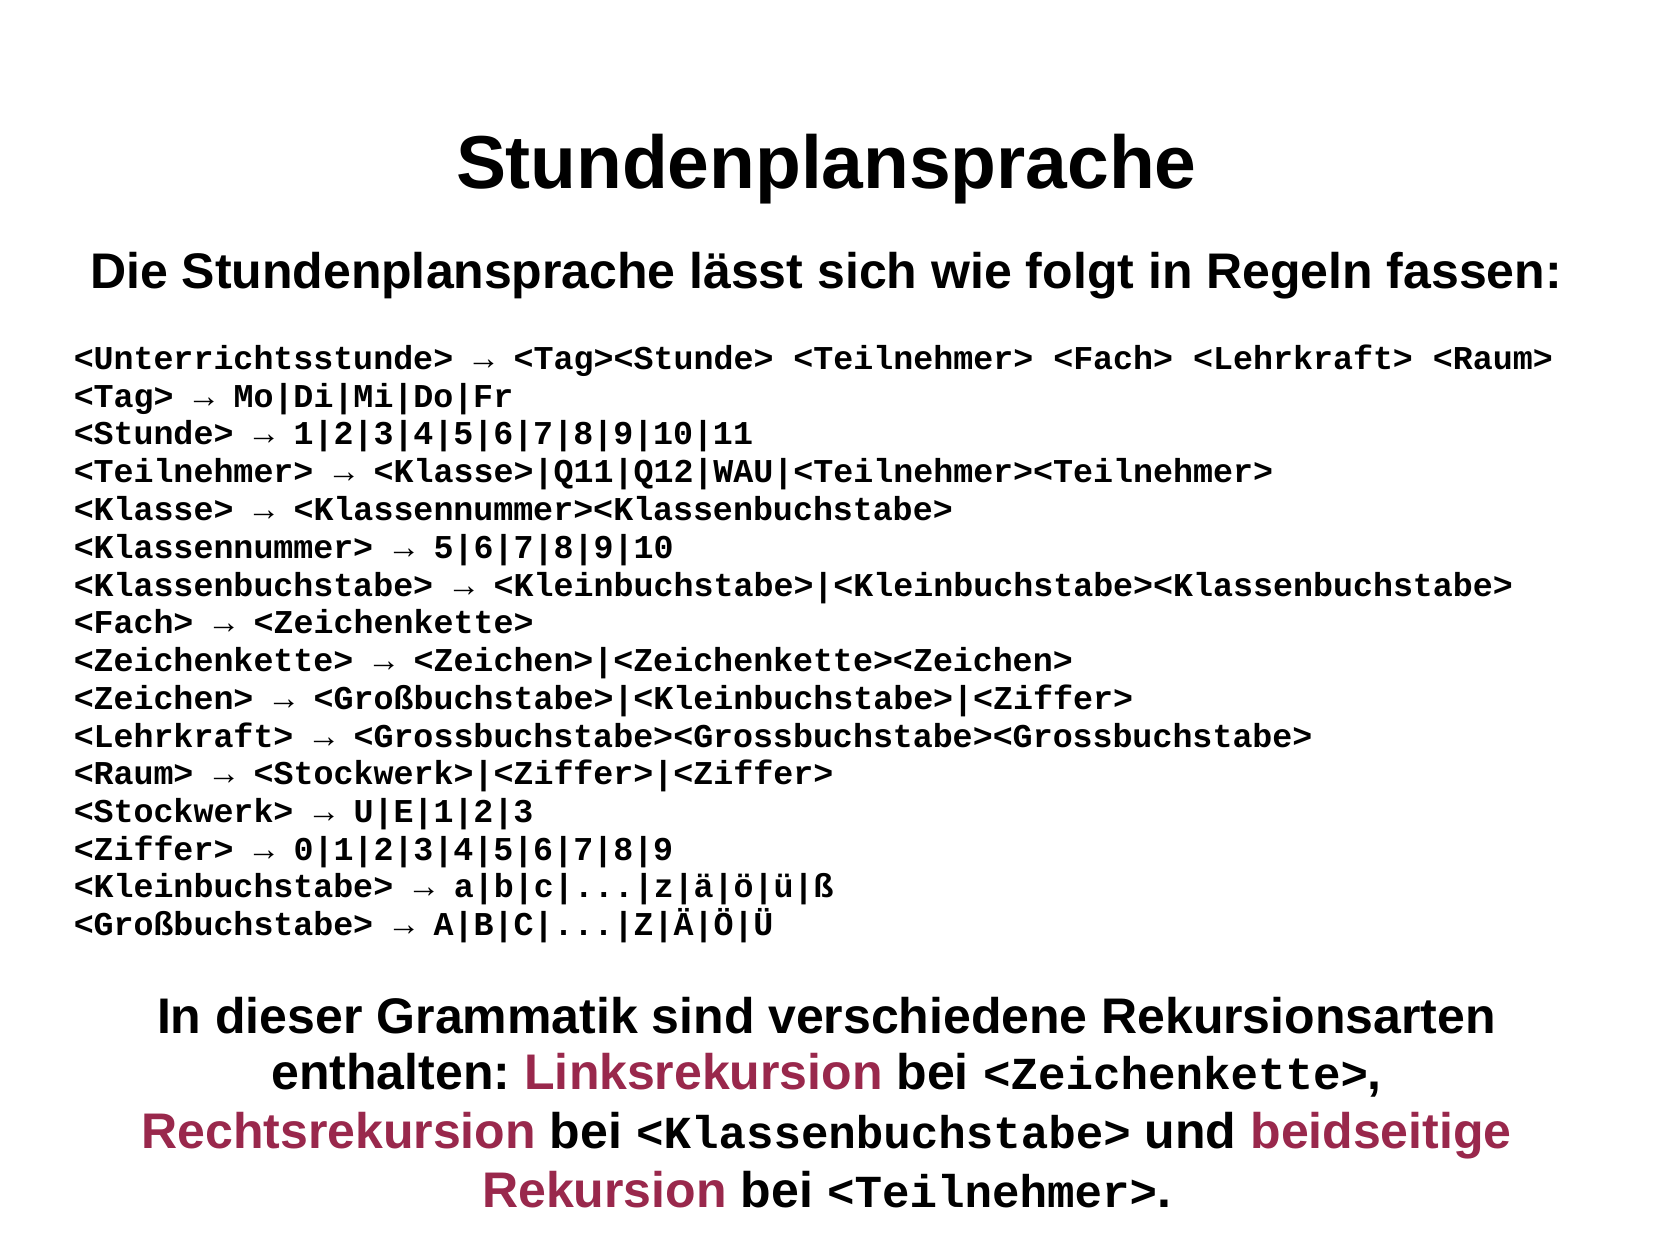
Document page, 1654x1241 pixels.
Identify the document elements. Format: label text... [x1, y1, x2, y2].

text_box Die Stundenplansprache lässt sich wie folgt in Regeln fassen: <Unterrichtsstunde> → <Tag><Stunde> <Teilnehmer> <Fach> <Lehrkraft> <Raum> <Tag> → Mo|Di|Mi|Do|Fr <Stunde> → 1|2|3|4|5|6|7|8|9|10|11 <Teilnehmer> → <Klasse>|Q11|Q12|WAU|<Teilnehmer><Teilnehmer> <Klasse> → <Klassennummer><Klassenbuchstabe> <Klassennummer> → 5|6|7|8|9|10 <Klassenbuchstabe> → <Kleinbuchstabe>|<Kleinbuchstabe><Klassenbuchstabe> <Fach> → <Zeichenkette> <Zeichenkette> → <Zeichen>|<Zeichenkette><Zeichen> <Zeichen> → <Großbuchstabe>|<Kleinbuchstabe>|<Ziffer> <Lehrkraft> → <Grossbuchstabe><Grossbuchstabe><Grossbuchstabe> <Raum> → <Stockwerk>|<Ziffer>|<Ziffer> <Stockwerk> → U|E|1|2|3 <Ziffer> → 0|1|2|3|4|5|6|7|8|9 <Kleinbuchstabe> → a|b|c|...|z|ä|ö|ü|ß <Großbuchstabe> → A|B|C|...|Z|Ä|Ö|Ü In dieser Grammatik sind verschiedene Rekursionsarten enthalten: Linksrekursion bei <Zeichenkette>, Rechtsrekursion bei <Klassenbuchstabe> und beidseitige Rekursion bei <Teilnehmer>. [59, 236, 1595, 1235]
chart [776, 593, 895, 653]
title Stundenplansprache [88, 118, 1565, 207]
